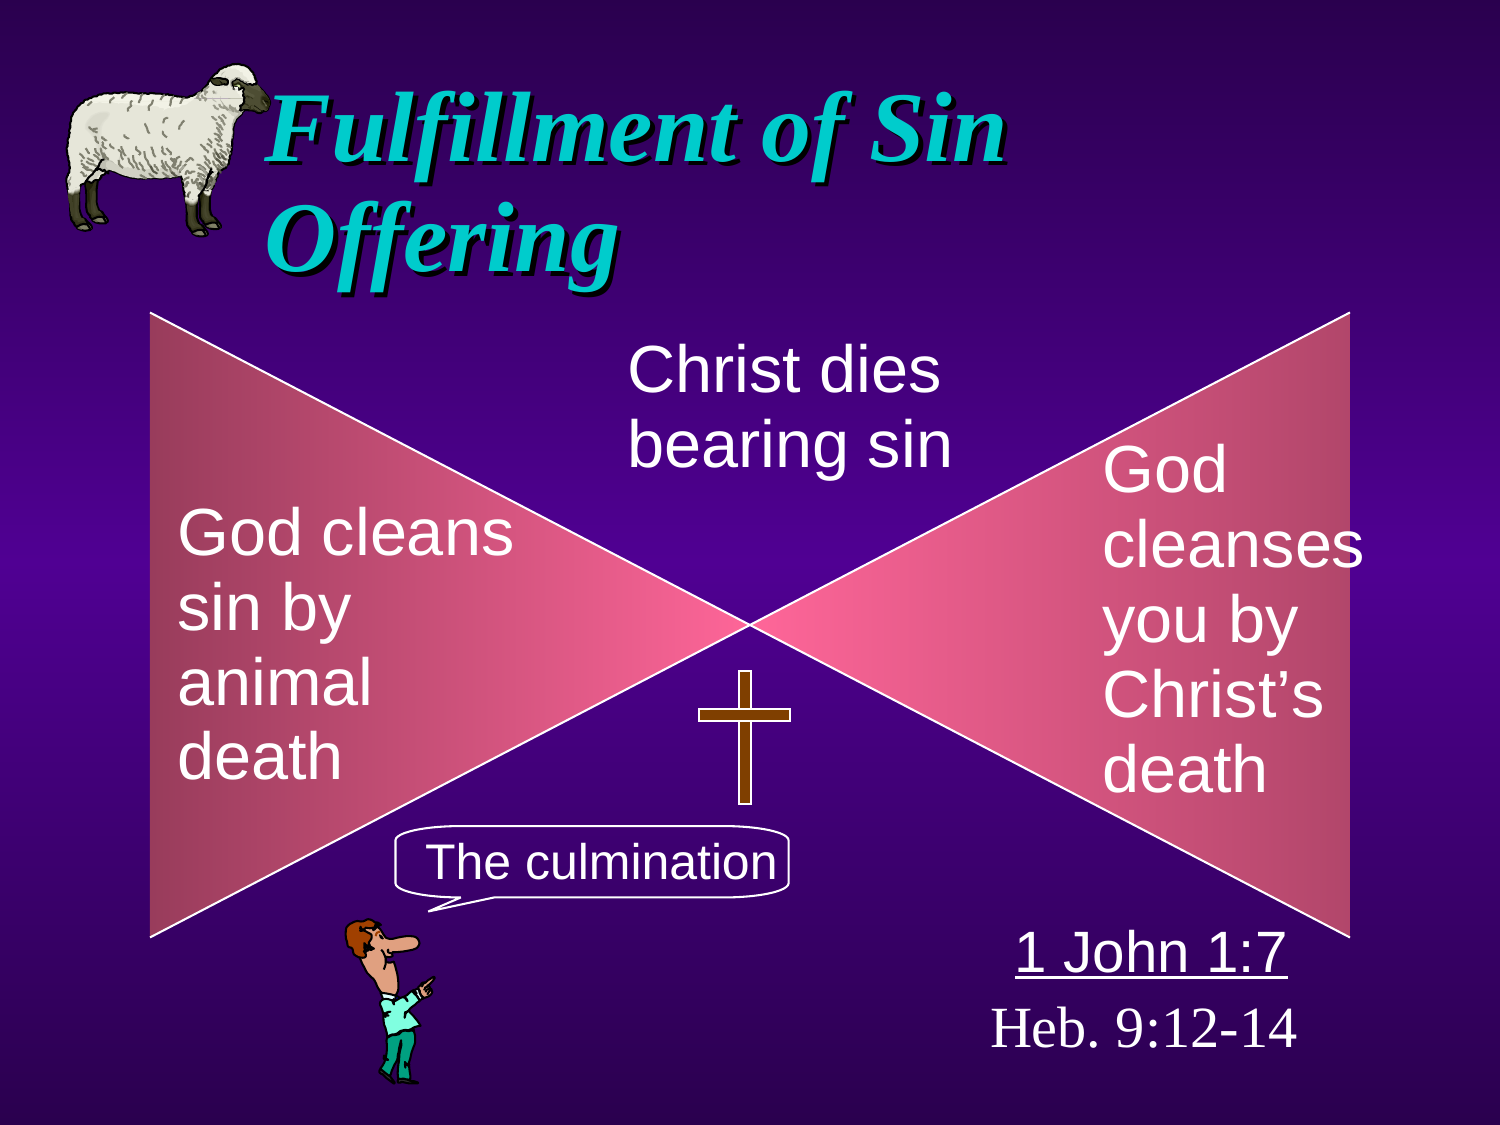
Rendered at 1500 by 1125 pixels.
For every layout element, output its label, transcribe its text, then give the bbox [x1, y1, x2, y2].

text_box [149, 314, 480, 936]
text_box [755, 452, 1087, 798]
text_box God cleans sin by animal death [162, 487, 563, 802]
text_box Christ dies bearing sin [612, 324, 1013, 490]
title Fulfillment of Sin Offering [249, 55, 1388, 311]
text_box [1140, 314, 1351, 424]
text_box [563, 530, 745, 720]
text_box [379, 1067, 395, 1084]
text_box [699, 671, 790, 804]
text_box God cleanses you by Christ’s death [1087, 424, 1413, 814]
text_box The culmination [395, 826, 789, 912]
text_box Heb. 9:12-14 [974, 987, 1375, 1068]
text_box [345, 919, 433, 1037]
text_box 1 John 1:7 [999, 912, 1401, 993]
text_box [1118, 814, 1351, 912]
text_box [424, 977, 435, 986]
text_box [397, 1078, 418, 1084]
